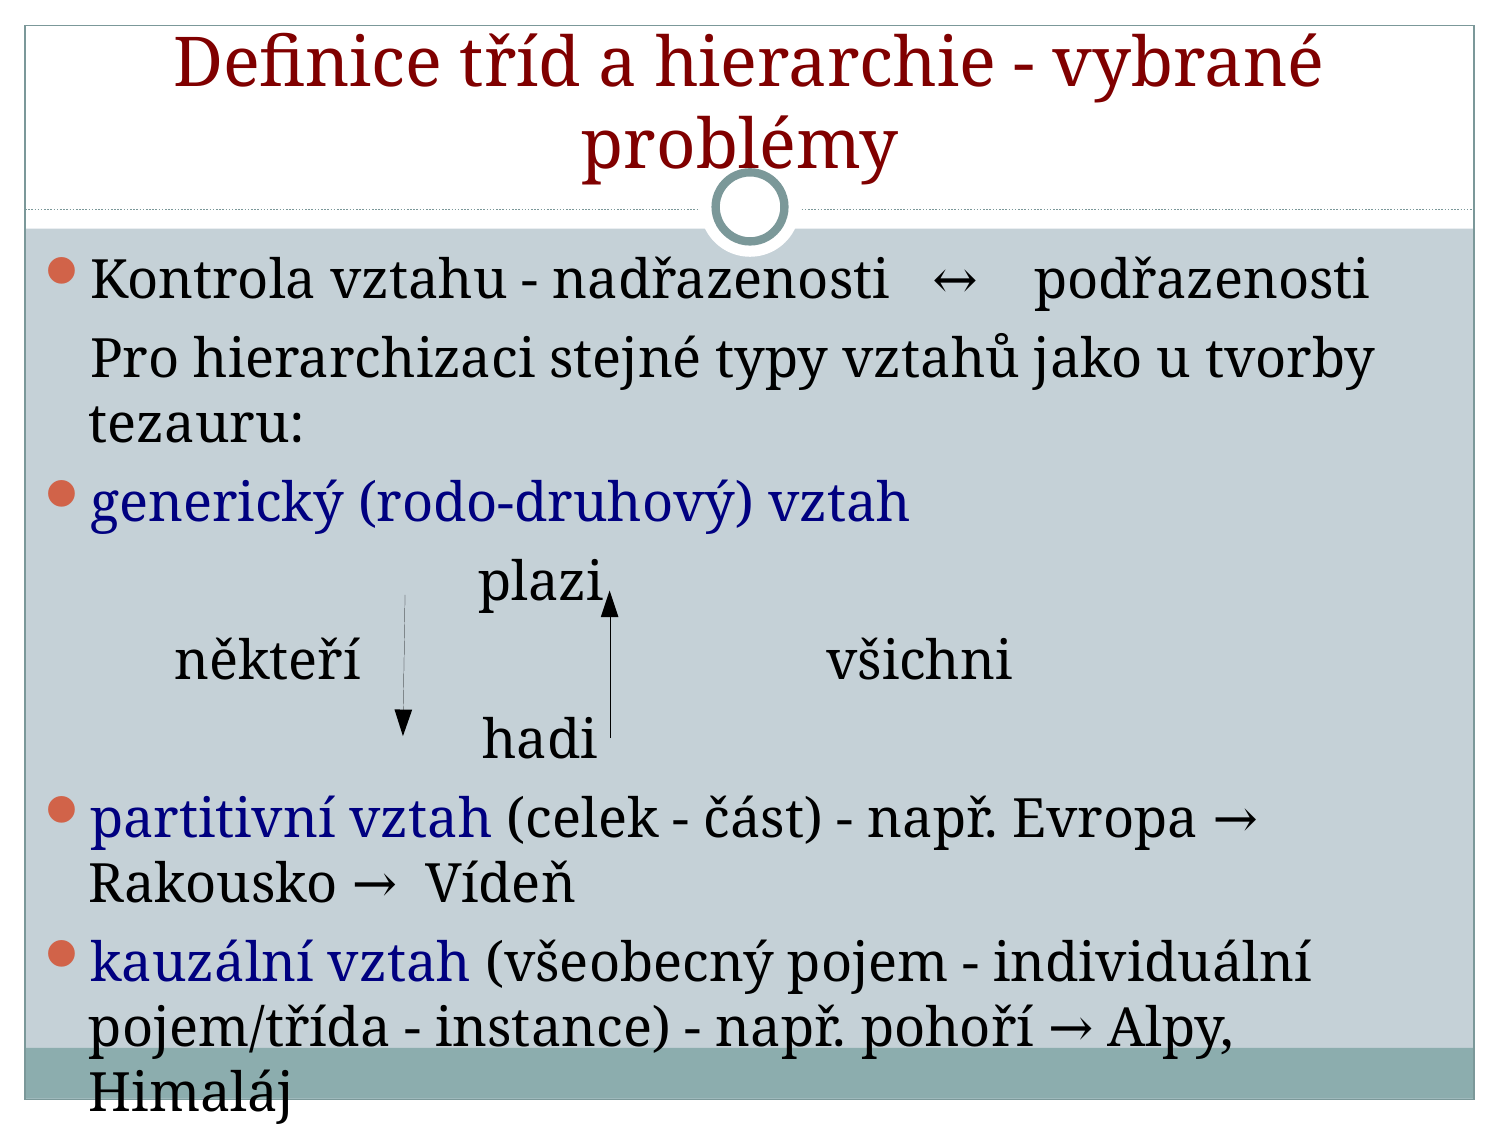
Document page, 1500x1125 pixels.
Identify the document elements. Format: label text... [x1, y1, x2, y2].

list Kontrola vztahu - nadřazenosti ↔ podřazenosti Pro hierarchizaci stejné typy vztahů jako u tvorby tezauru: generický (rodo-druhový) vztah plazi někteří všichni hadi partitivní vztah (celek - část) - např. Evropa → Rakousko → Vídeň kauzální vztah (všeobecný pojem - individuální pojem/třída - instance) - např. pohoří → Alpy, Himaláj [29, 236, 1430, 1125]
title Definice tříd a hierarchie - vybrané problémy [49, 37, 1450, 163]
